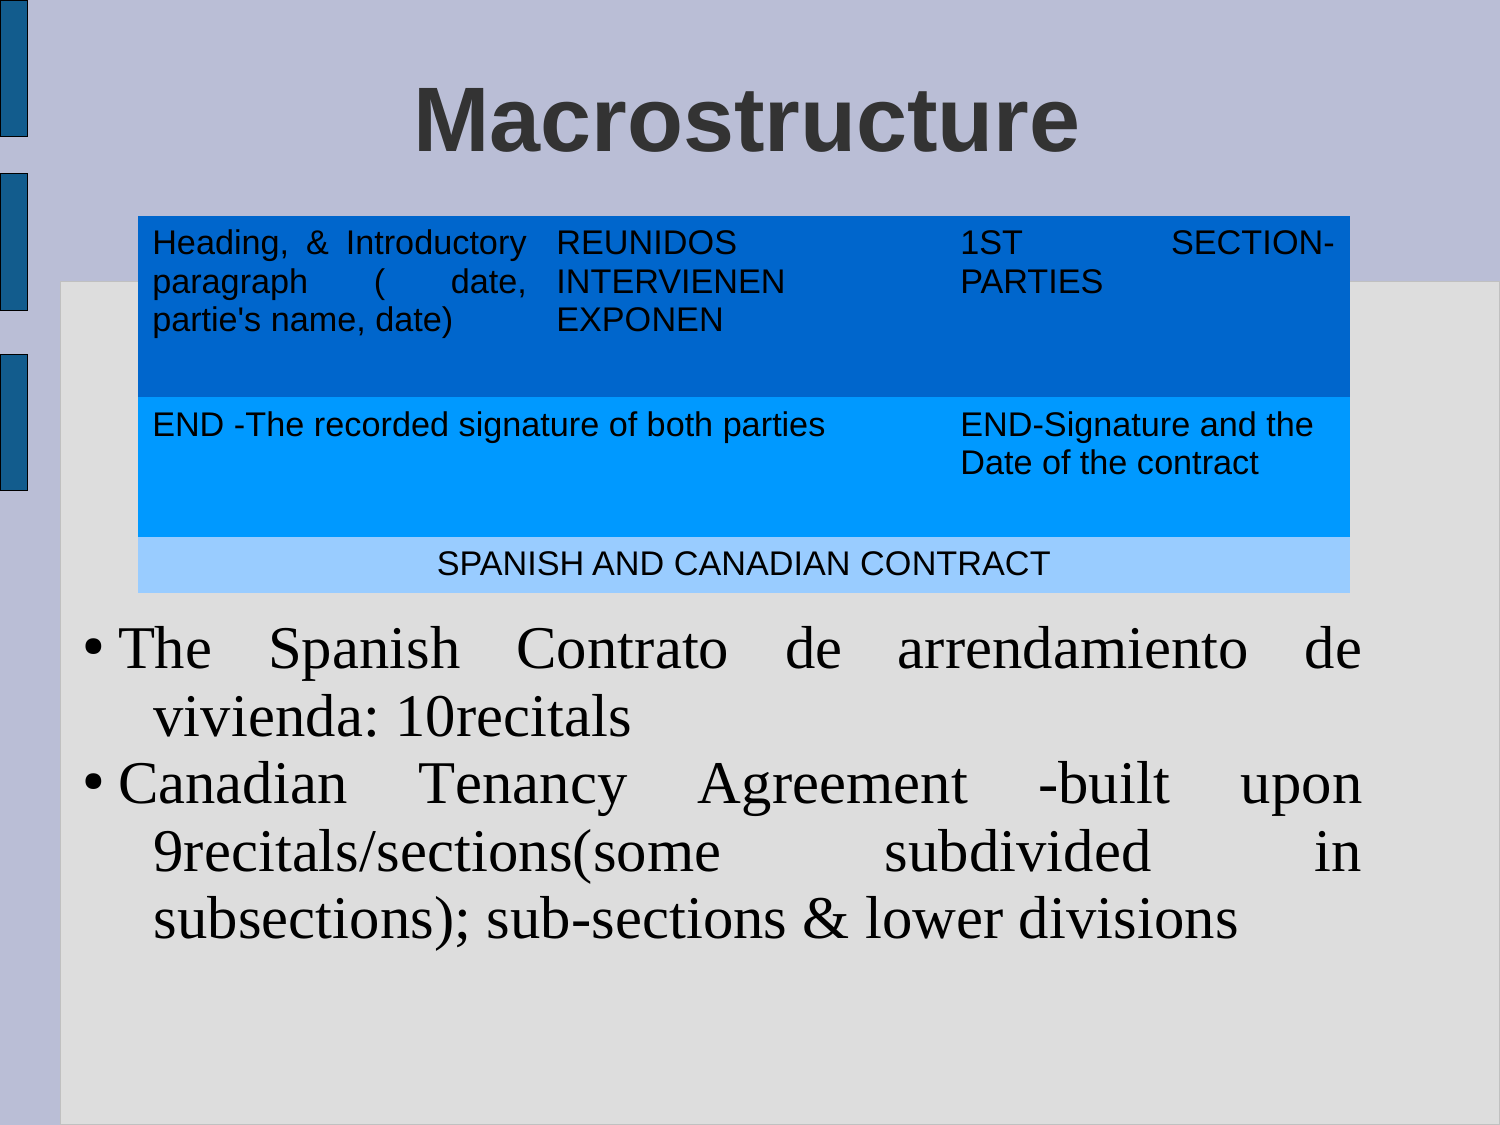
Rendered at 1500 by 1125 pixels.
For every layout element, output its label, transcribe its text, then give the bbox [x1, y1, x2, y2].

table_header Heading, & Introductory paragraph ( date, partie's name, date) [138, 216, 542, 397]
table_header REUNIDOS INTERVIENEN EXPONEN [542, 216, 946, 397]
table_header 1ST SECTION- PARTIES [946, 216, 1350, 397]
table_cell END -The recorded signature of both parties [138, 397, 946, 537]
table_cell SPANISH AND CANADIAN CONTRACT [138, 537, 1350, 593]
subtitle The Spanish Contrato de arrendamiento de vivienda: 10recitals Canadian Tenancy Agreement -built upon 9recitals/sections(some subdivided in subsections); sub-sections & lower divisions [82, 401, 1364, 1098]
title Macrostructure [106, 32, 1388, 207]
table_cell END-Signature and the Date of the contract [946, 397, 1350, 537]
